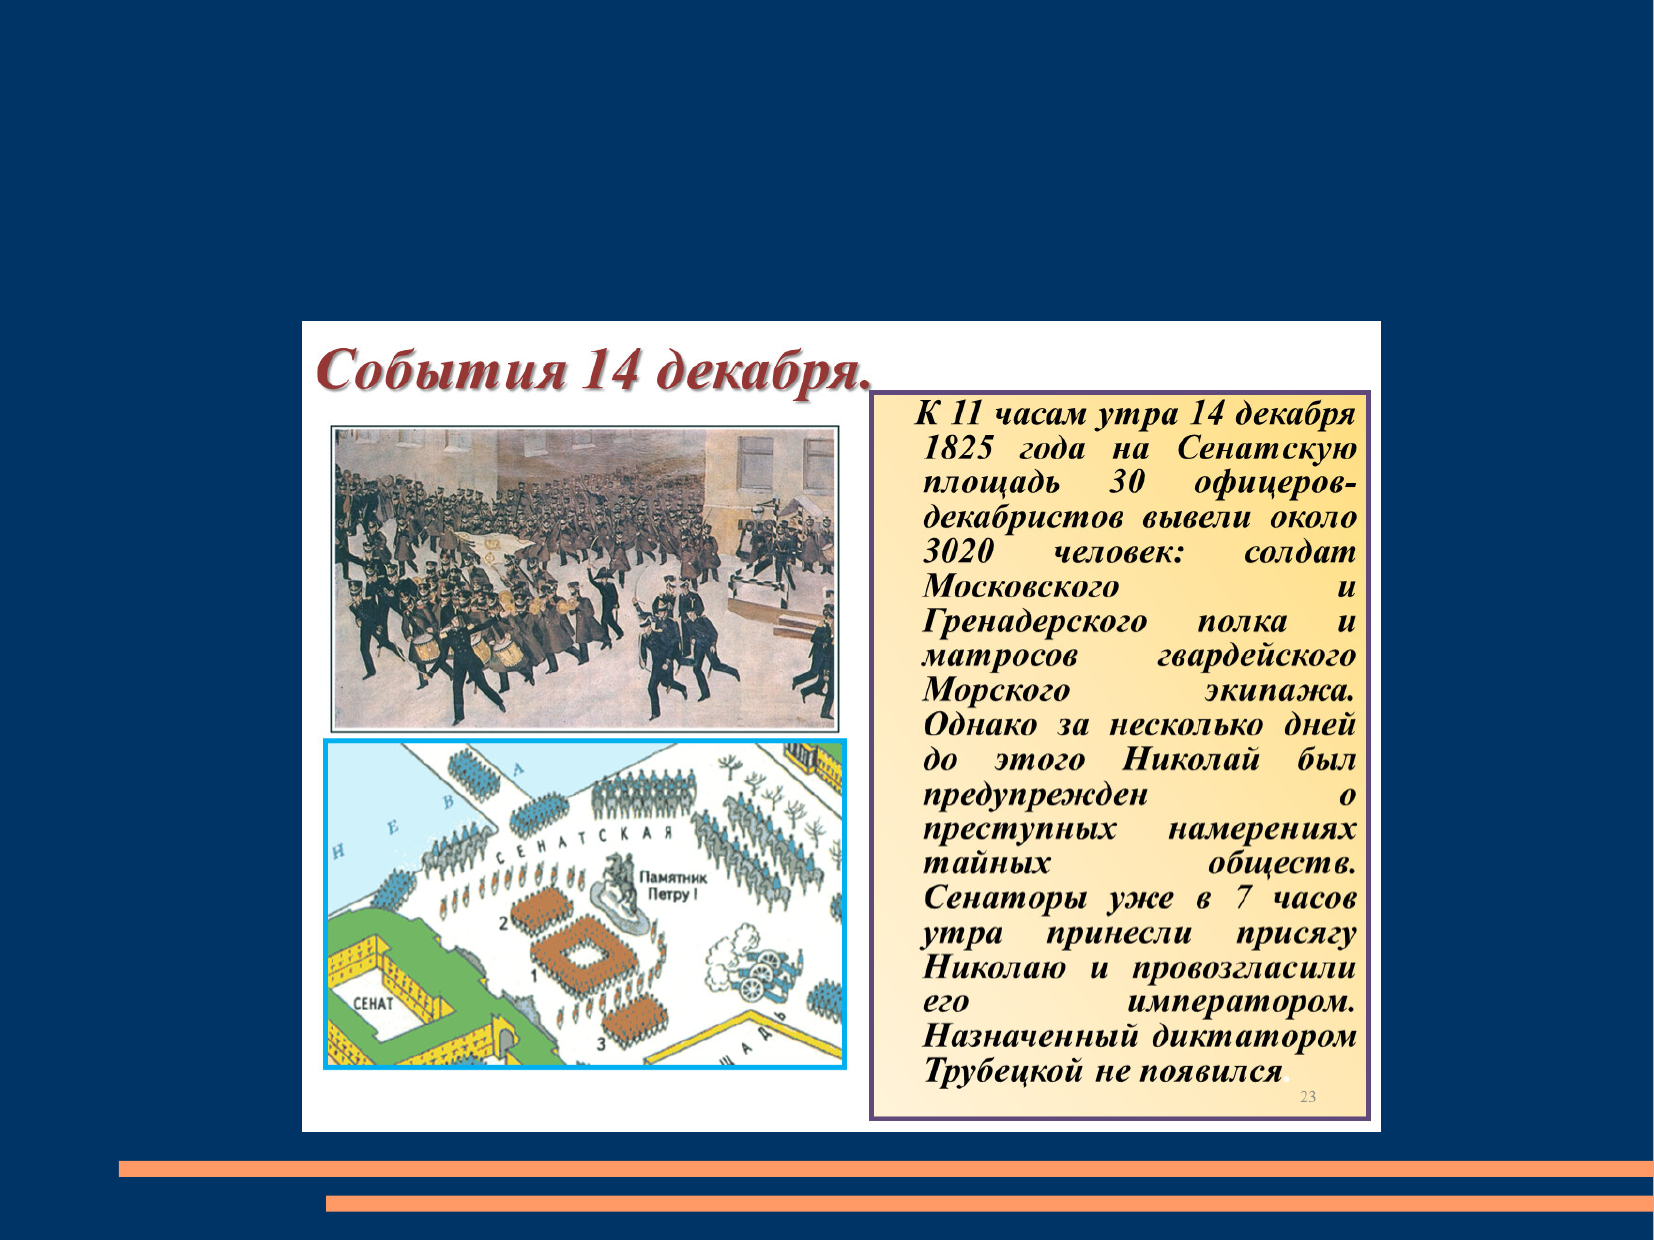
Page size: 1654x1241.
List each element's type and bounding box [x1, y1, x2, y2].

picture [302, 321, 1381, 1132]
